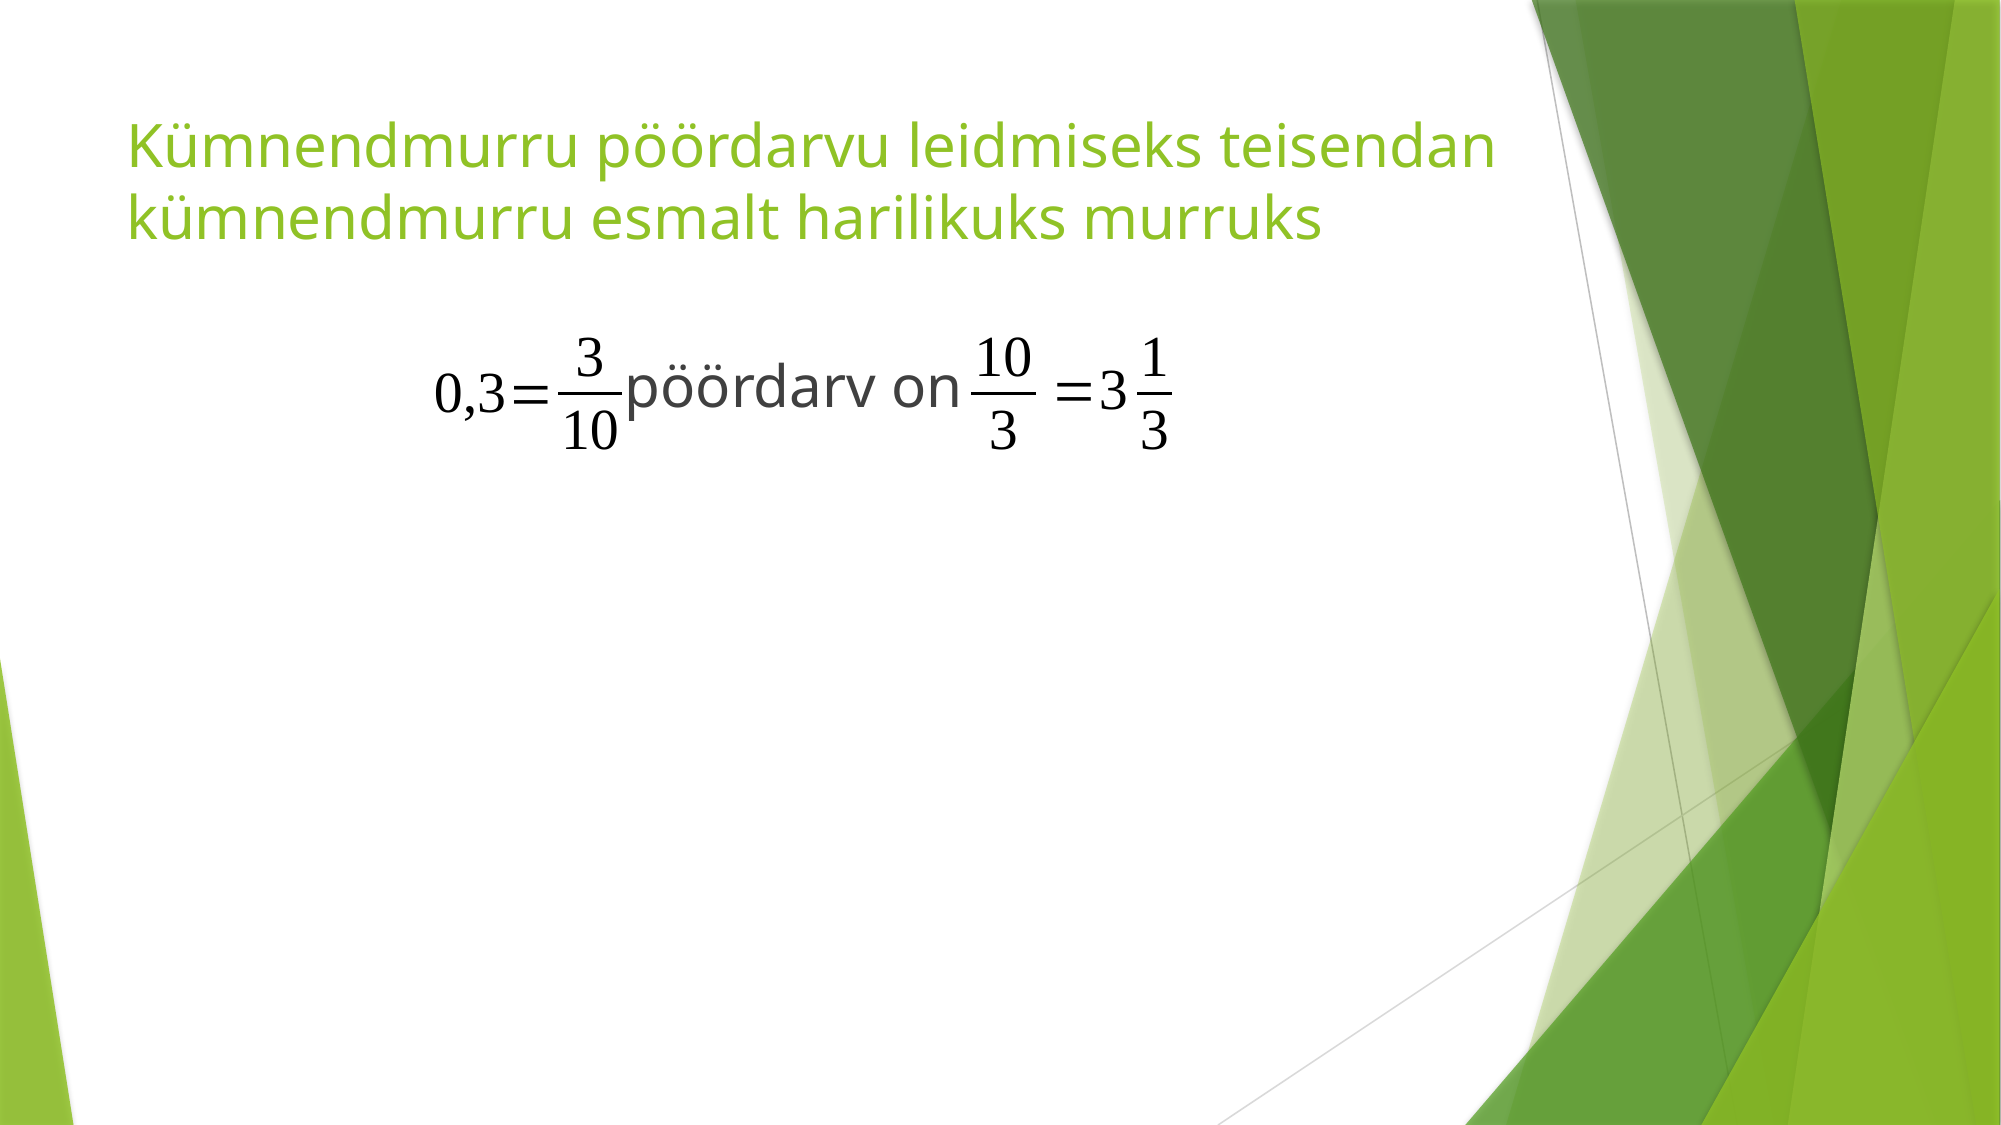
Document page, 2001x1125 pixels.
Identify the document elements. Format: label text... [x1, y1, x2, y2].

chart [962, 324, 1182, 462]
list pöördarv on [88, 341, 1499, 940]
title Kümnendmurru pöördarvu leidmiseks teisendan kümnendmurru esmalt harilikuks murruks [111, 99, 1522, 317]
chart [426, 324, 632, 462]
